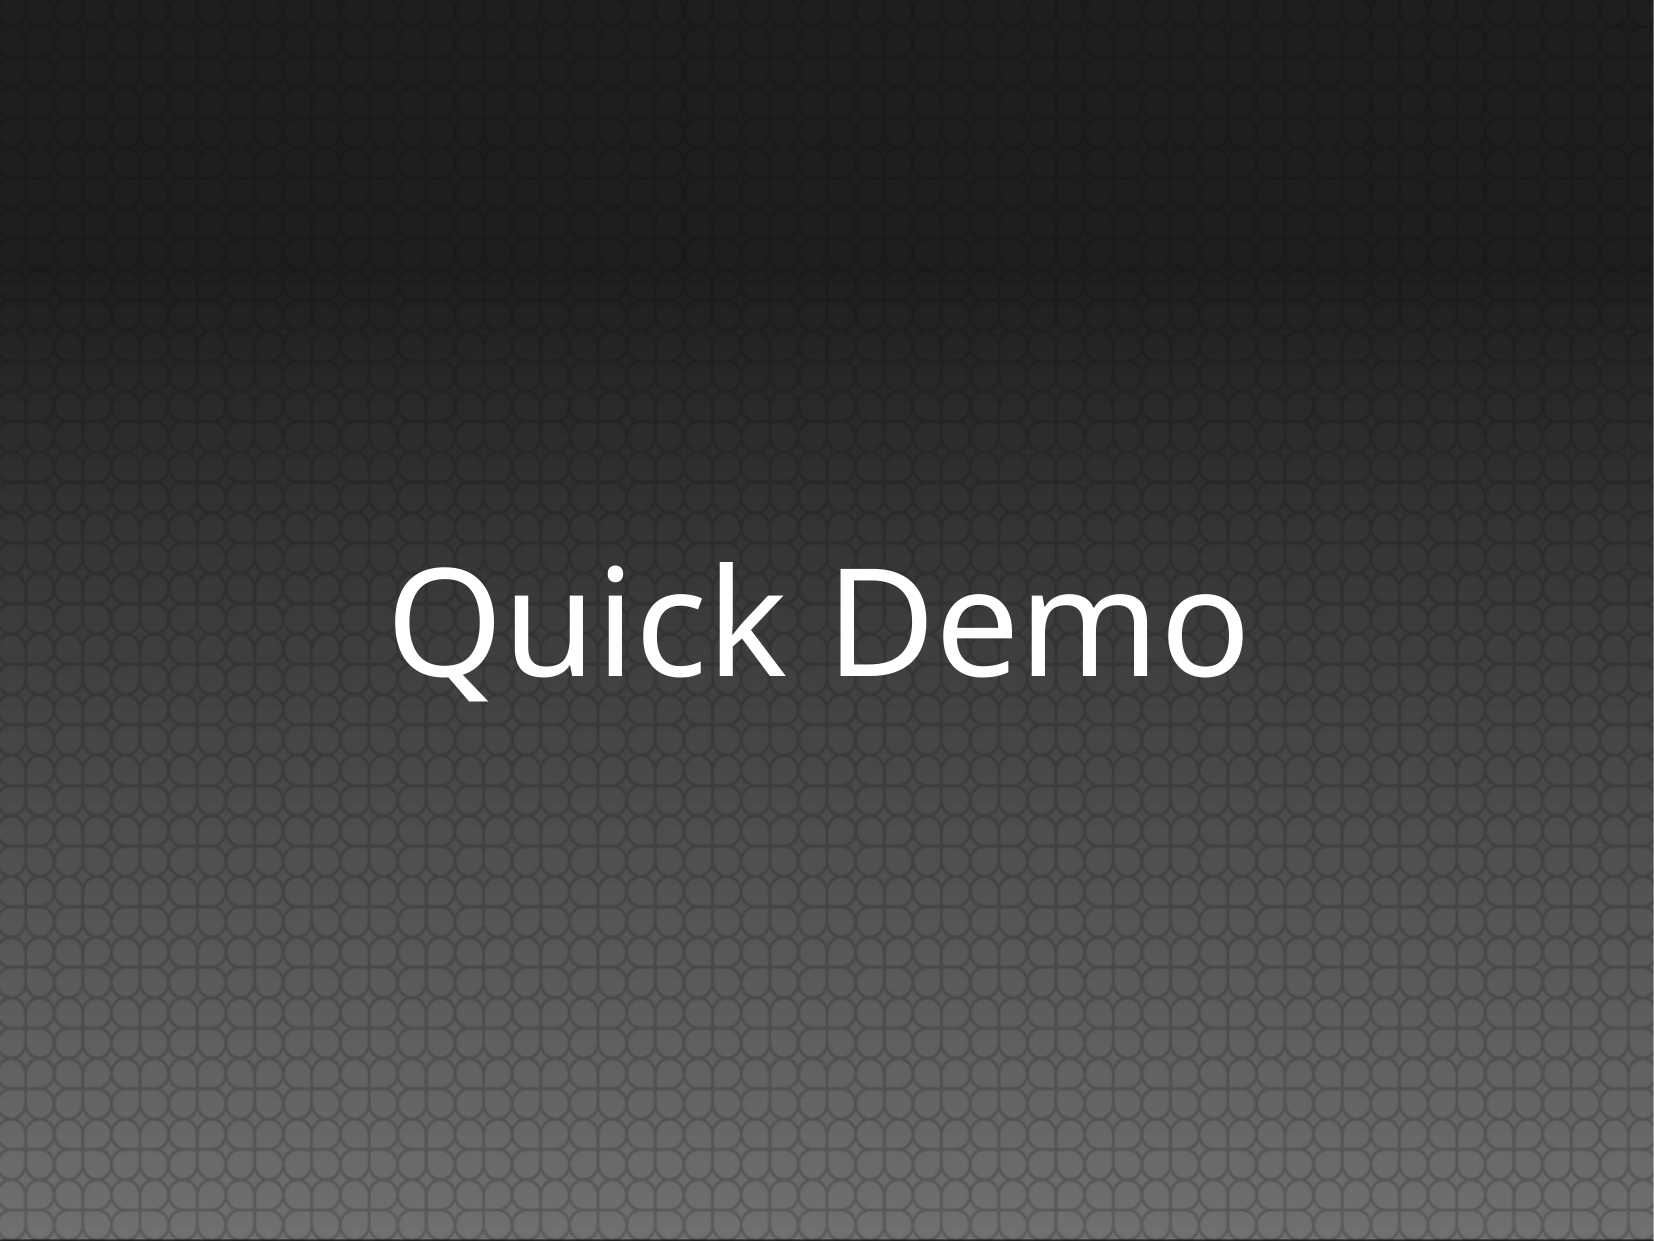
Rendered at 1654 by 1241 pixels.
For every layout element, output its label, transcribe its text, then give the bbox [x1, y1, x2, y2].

picture [0, 0, 1654, 1241]
title Quick Demo [75, 525, 1564, 713]
